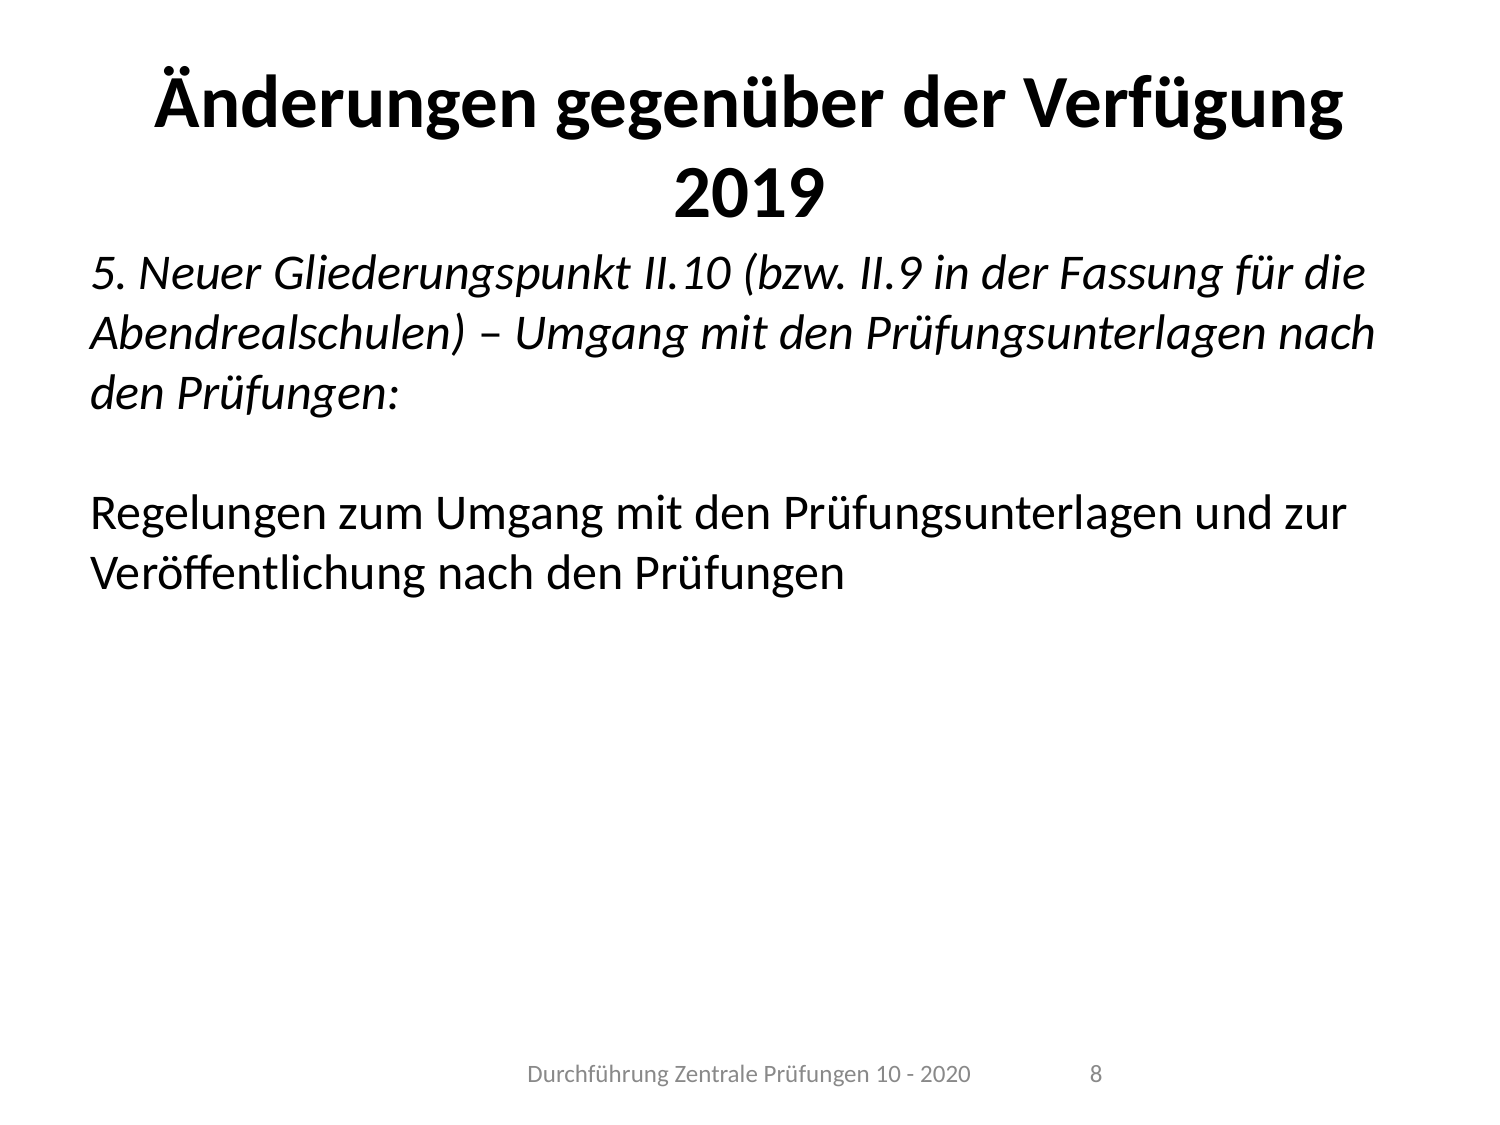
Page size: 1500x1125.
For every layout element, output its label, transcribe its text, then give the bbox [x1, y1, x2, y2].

text_box 8 [1074, 1042, 1426, 1103]
title Änderungen gegenüber der Verfügung 2019 [75, 45, 1426, 209]
text_box Durchführung Zentrale Prüfungen 10 - 2020 [512, 1042, 988, 1103]
list 5. Neuer Gliederungspunkt II.10 (bzw. II.9 in der Fassung für die Abendrealschulen) – Umgang mit den Prüfungsunterlagen nach den Prüfungen: Regelungen zum Umgang mit den Prüfungsunterlagen und zur Veröffentlichung nach den Prüfungen [75, 231, 1426, 1005]
